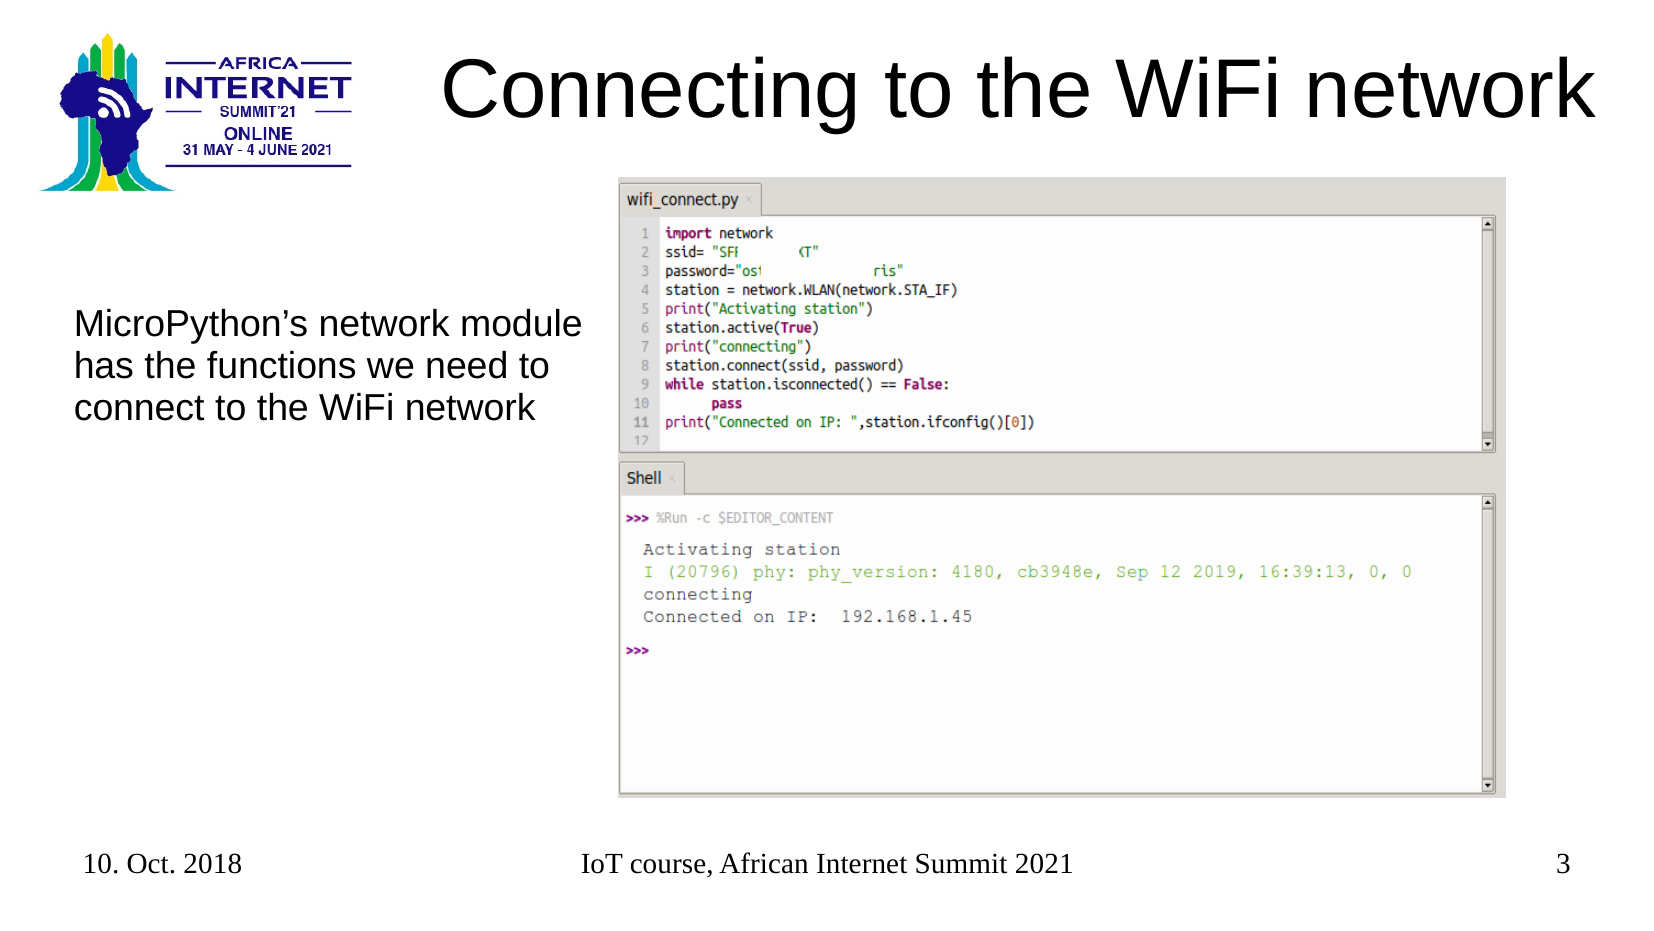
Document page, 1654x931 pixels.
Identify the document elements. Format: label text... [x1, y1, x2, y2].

picture [9, 11, 384, 207]
picture [618, 177, 1506, 798]
text_box MicroPython’s network module has the functions we need to connect to the WiFi network [59, 294, 598, 436]
title Connecting to the WiFi network [413, 0, 1625, 179]
